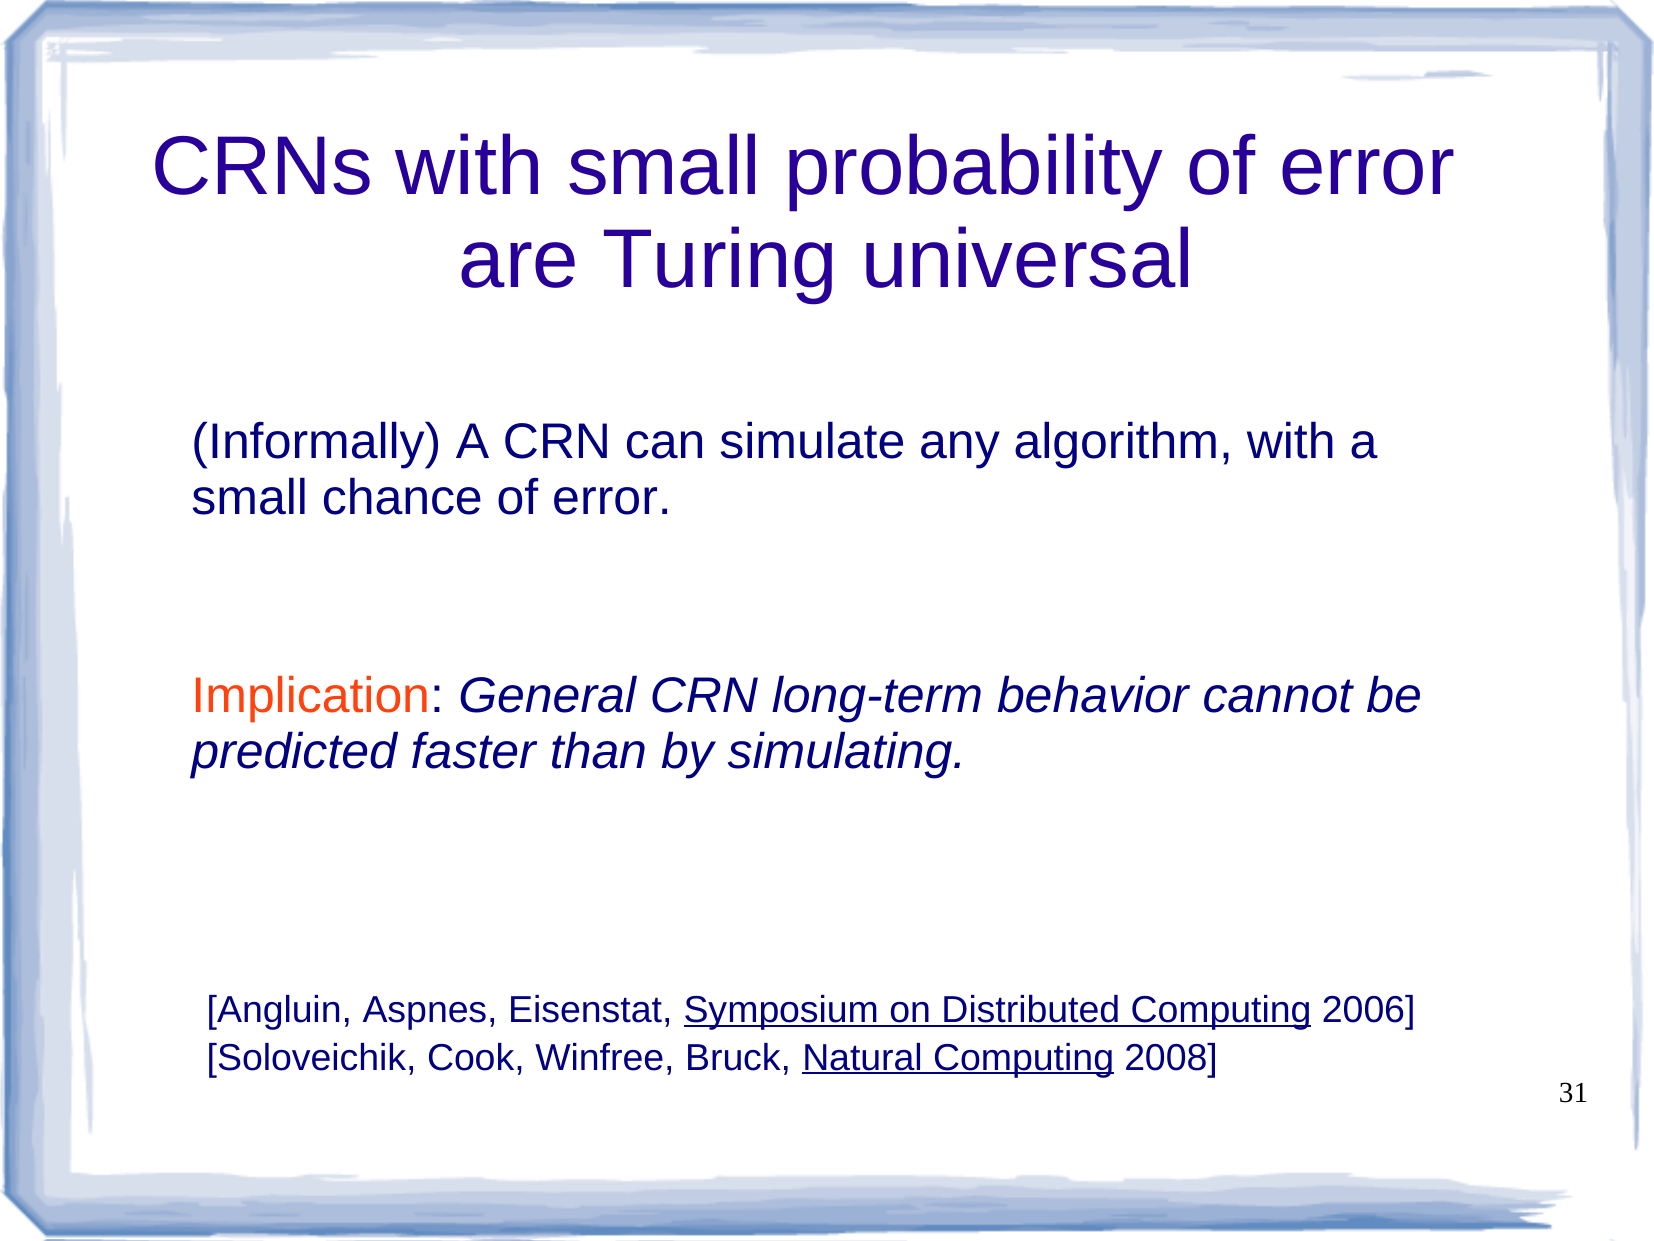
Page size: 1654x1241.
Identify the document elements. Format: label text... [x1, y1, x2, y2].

text_box [Angluin, Aspnes, Eisenstat, Symposium on Distributed Computing 2006] [206, 988, 1501, 1031]
picture [0, 0, 1654, 1241]
text_box [Soloveichik, Cook, Winfree, Bruck, Natural Computing 2008] [206, 1036, 1501, 1079]
title CRNs with small probability of error are Turing universal [82, 108, 1571, 316]
list (Informally) A CRN can simulate any algorithm, with a small chance of error. [191, 413, 1444, 558]
list Implication: General CRN long-term behavior cannot be predicted faster than by simulating. [191, 667, 1462, 779]
